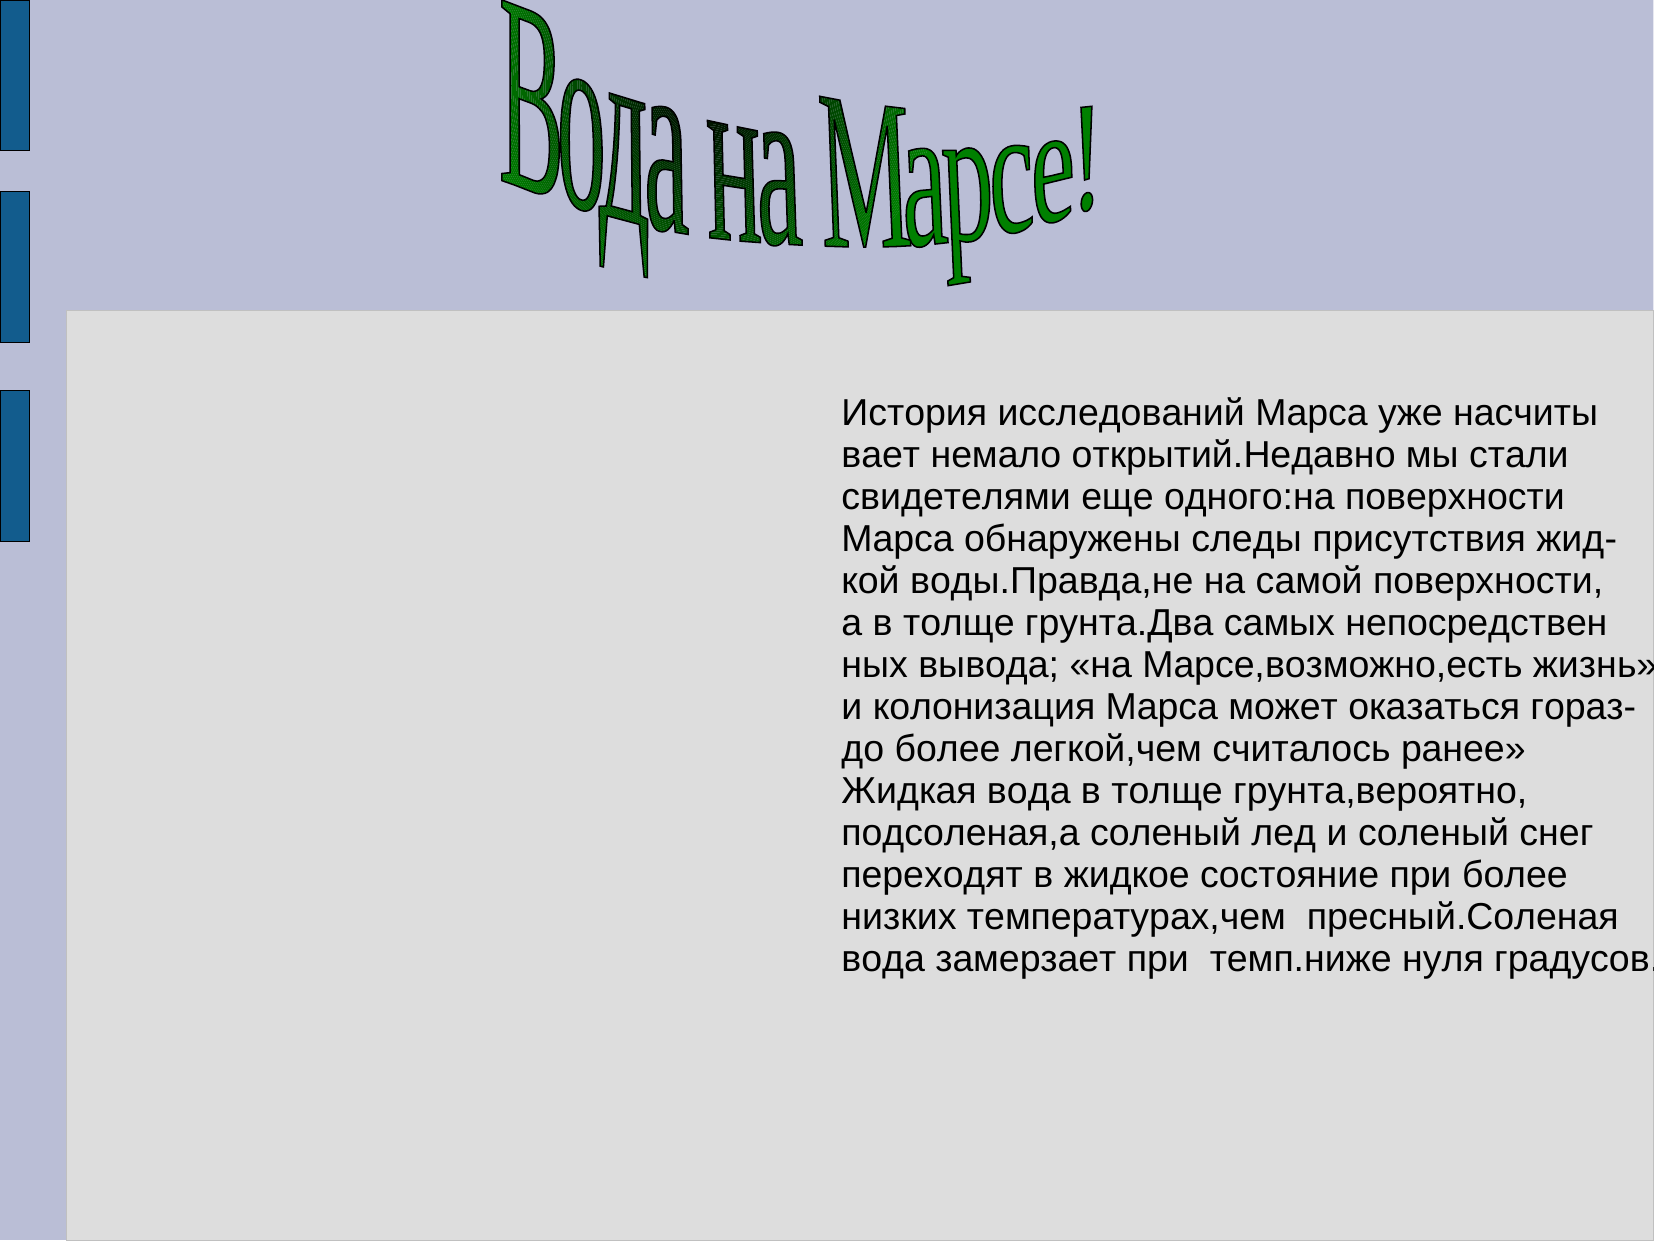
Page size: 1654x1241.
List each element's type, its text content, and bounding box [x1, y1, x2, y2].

text_box Вода на Марсе! [501, 0, 603, 212]
text_box Вода на Марсе! [1034, 140, 1072, 223]
text_box Вода на Марсе! [942, 147, 990, 286]
picture [117, 383, 1625, 1239]
text_box Вода на Марсе! [647, 106, 689, 235]
text_box Вода на Марсе! [707, 120, 761, 243]
text_box История исследований Марса уже насчиты вает немало открытий.Недавно мы стали свидетелями еще одного:на поверхности Марса обнаружены следы присутствия жид- кой воды.Правда,не на самой поверхности, а в толще грунта.Два самых непосредствен ных вывода; «на Марсе,возможно,есть жизнь» и колонизация Марса может оказаться гораз- до более легкой,чем считалось ранее» Жидкая вода в толще грунта,вероятно, подсоленая,а соленый лед и соленый снег переходят в жидкое состояние при более низких температурах,чем пресный.Соленая вода замерзает при темп.ниже нуля градусов. [826, 383, 1654, 988]
text_box Вода на Марсе! [760, 132, 803, 246]
text_box Вода на Марсе! [993, 145, 1033, 234]
text_box Вода на Марсе! [599, 93, 648, 278]
text_box Вода на Марсе! [819, 96, 949, 248]
text_box Вода на Марсе! [1081, 106, 1092, 181]
